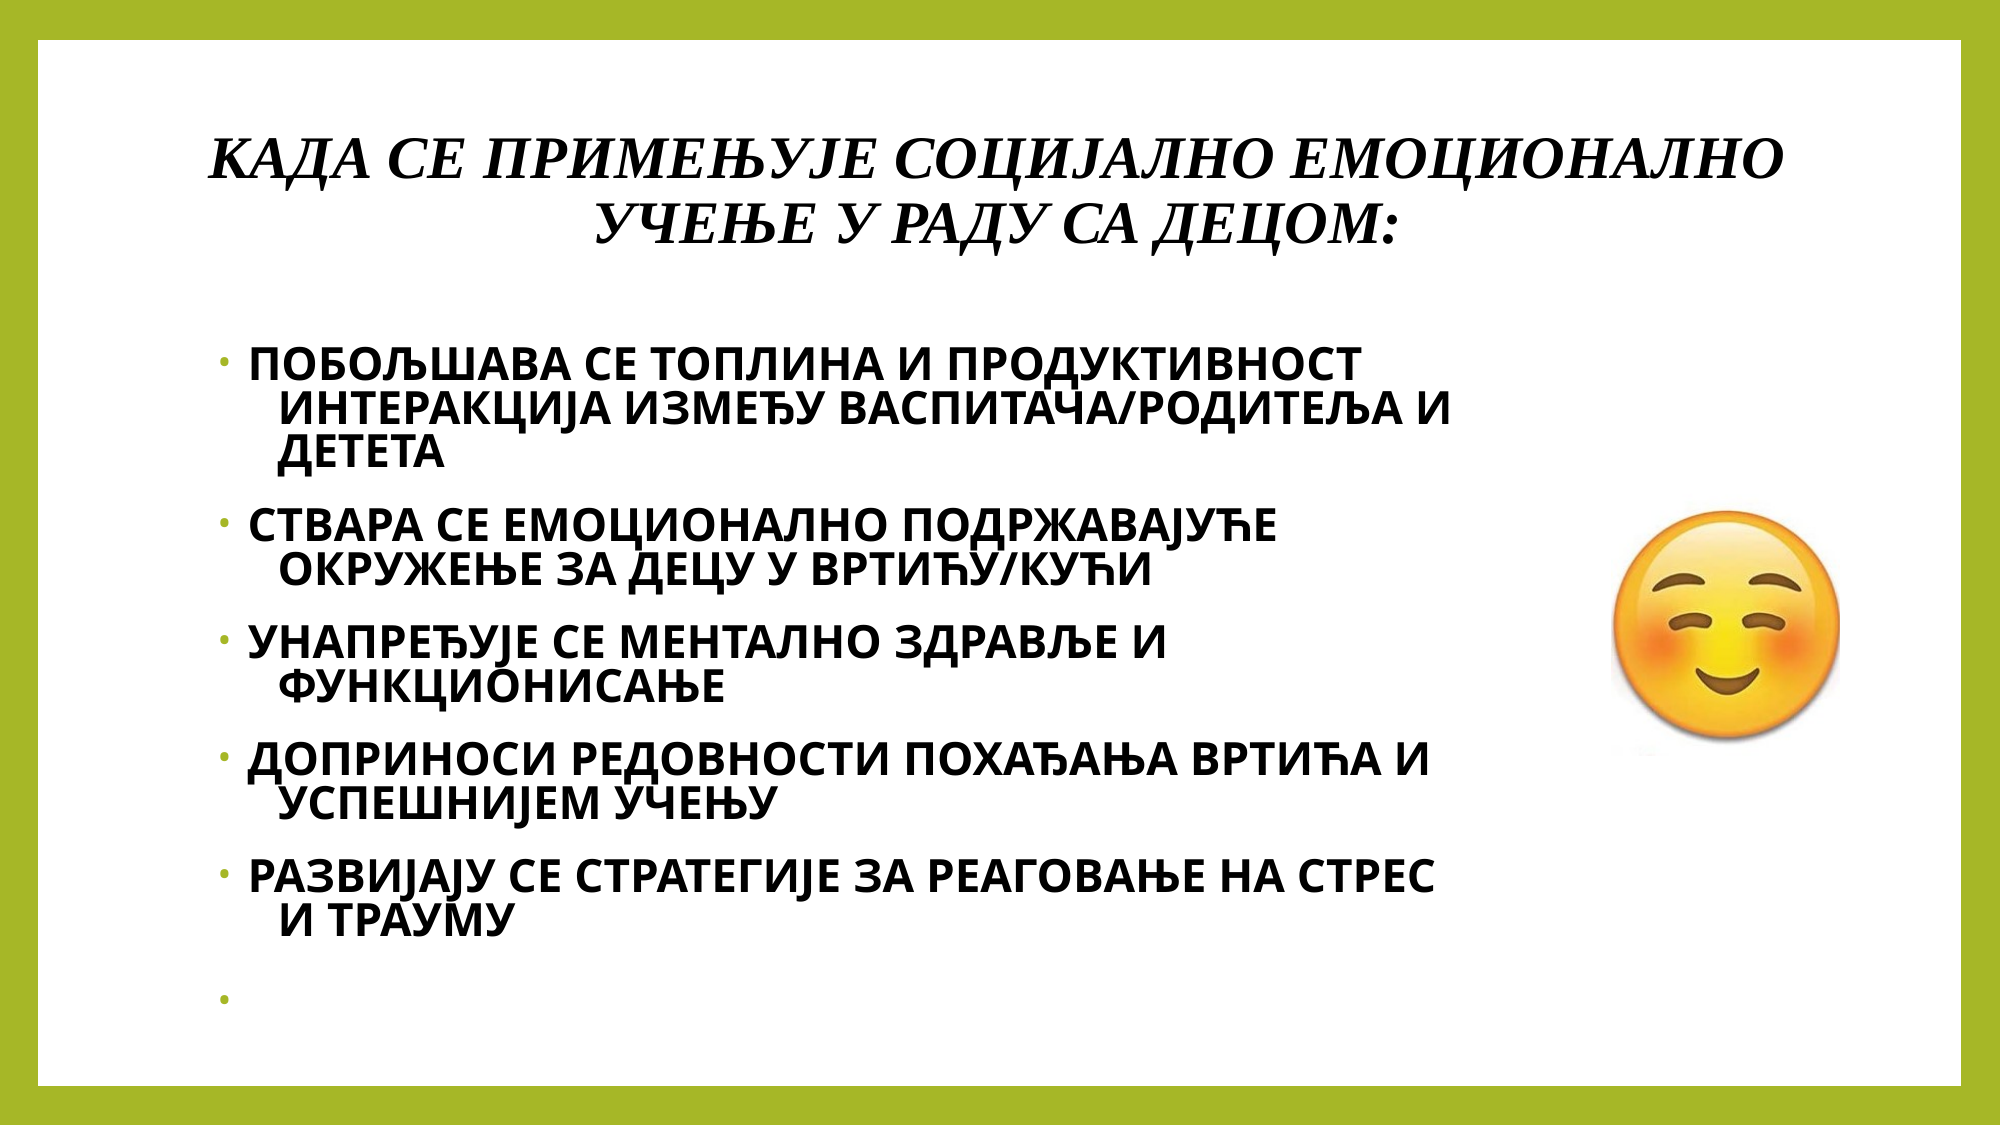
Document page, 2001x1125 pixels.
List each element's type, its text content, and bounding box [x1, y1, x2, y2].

list ПОБОЉШАВА СЕ ТОПЛИНА И ПРОДУКТИВНОСТ ИНТЕРАКЦИЈА ИЗМЕЂУ ВАСПИТАЧА/РОДИТЕЉА И ДЕТЕТА СТВАРА СЕ ЕМОЦИОНАЛНО ПОДРЖАВАЈУЋЕ ОКРУЖЕЊЕ ЗА ДЕЦУ У ВРТИЋУ/КУЋИ УНАПРЕЂУЈЕ СЕ МЕНТАЛНО ЗДРАВЉЕ И ФУНКЦИОНИСАЊЕ ДОПРИНОСИ РЕДОВНОСТИ ПОХАЂАЊА ВРТИЋА И УСПЕШНИЈЕМ УЧЕЊУ РАЗВИЈАЈУ СЕ СТРАТЕГИЈЕ ЗА РЕАГОВАЊЕ НА СТРЕС И ТРАУМУ [187, 337, 1474, 998]
picture [1611, 462, 1840, 756]
title КАДА СЕ ПРИМЕЊУЈЕ СОЦИЈАЛНО ЕМОЦИОНАЛНО УЧЕЊЕ У РАДУ СА ДЕЦОМ: [187, 99, 1808, 323]
